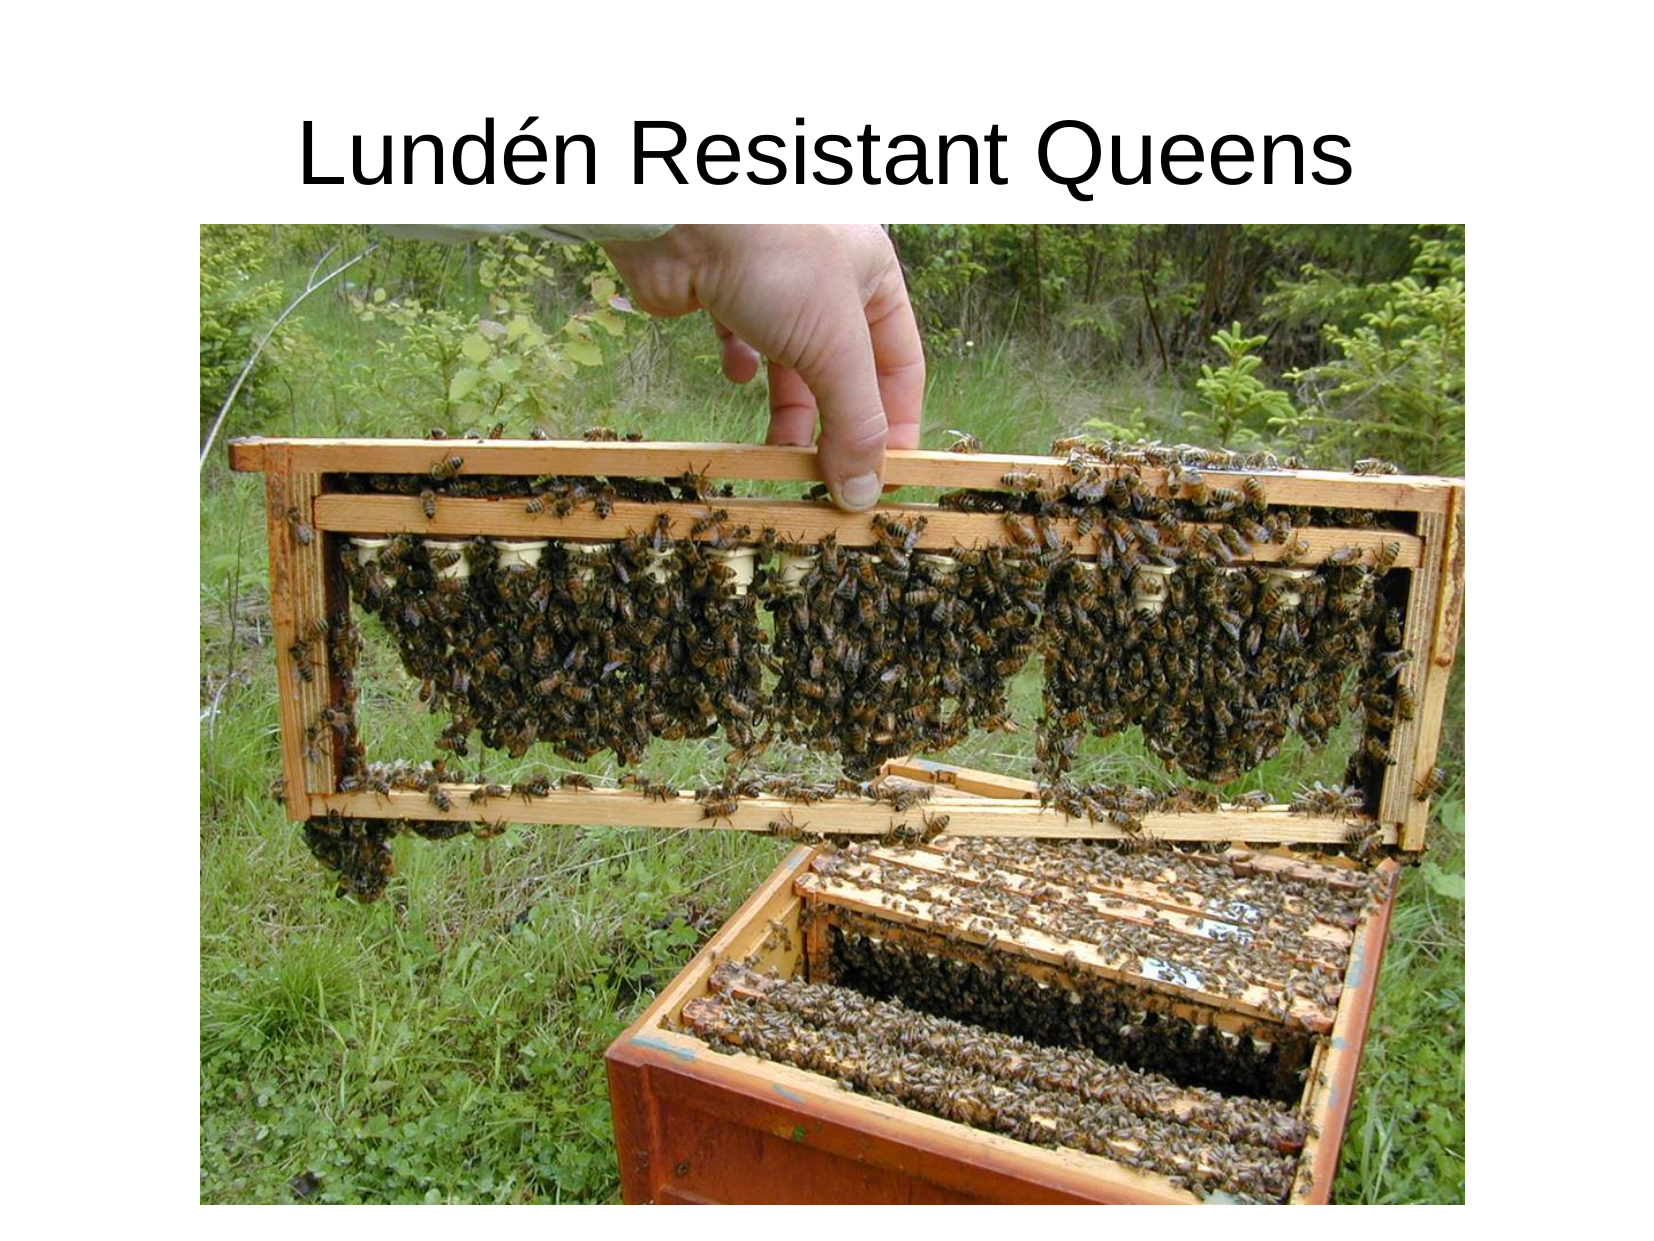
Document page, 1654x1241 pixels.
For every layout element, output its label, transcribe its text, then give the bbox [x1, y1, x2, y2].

picture [200, 224, 1465, 1205]
title Lundén Resistant Queens [82, 49, 1571, 257]
